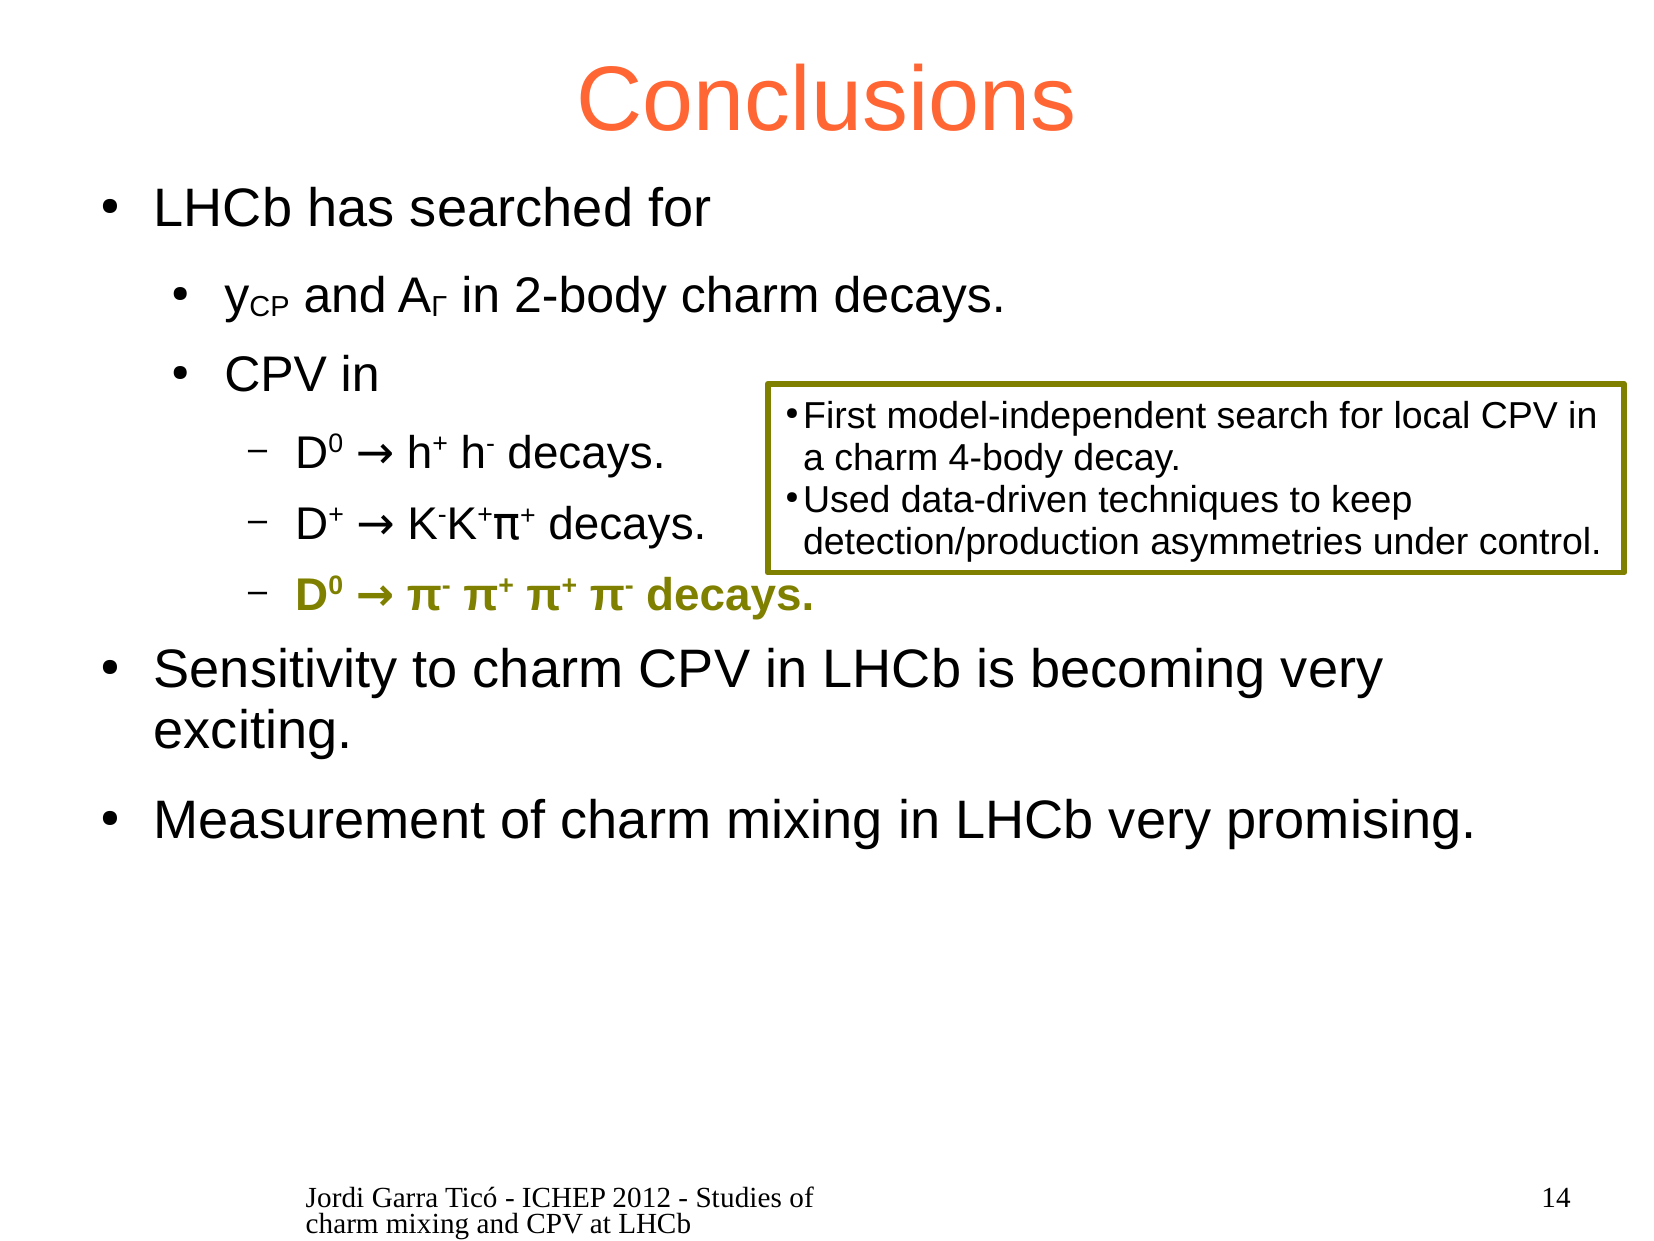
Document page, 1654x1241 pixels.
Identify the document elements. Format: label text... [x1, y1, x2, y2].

list LHCb has searched for yCP and AΓ in 2-body charm decays. CPV in D0 → h+ h- decays. D+ → K-K+π+ decays. D0 → π- π+ π+ π- decays. Sensitivity to charm CPV in LHCb is becoming very exciting. Measurement of charm mixing in LHCb very promising. [82, 177, 1571, 1137]
text_box First model-independent search for local CPV in a charm 4-body decay. Used data-driven techniques to keep detection/production asymmetries under control. [767, 383, 1625, 573]
title Conclusions [82, 47, 1571, 150]
